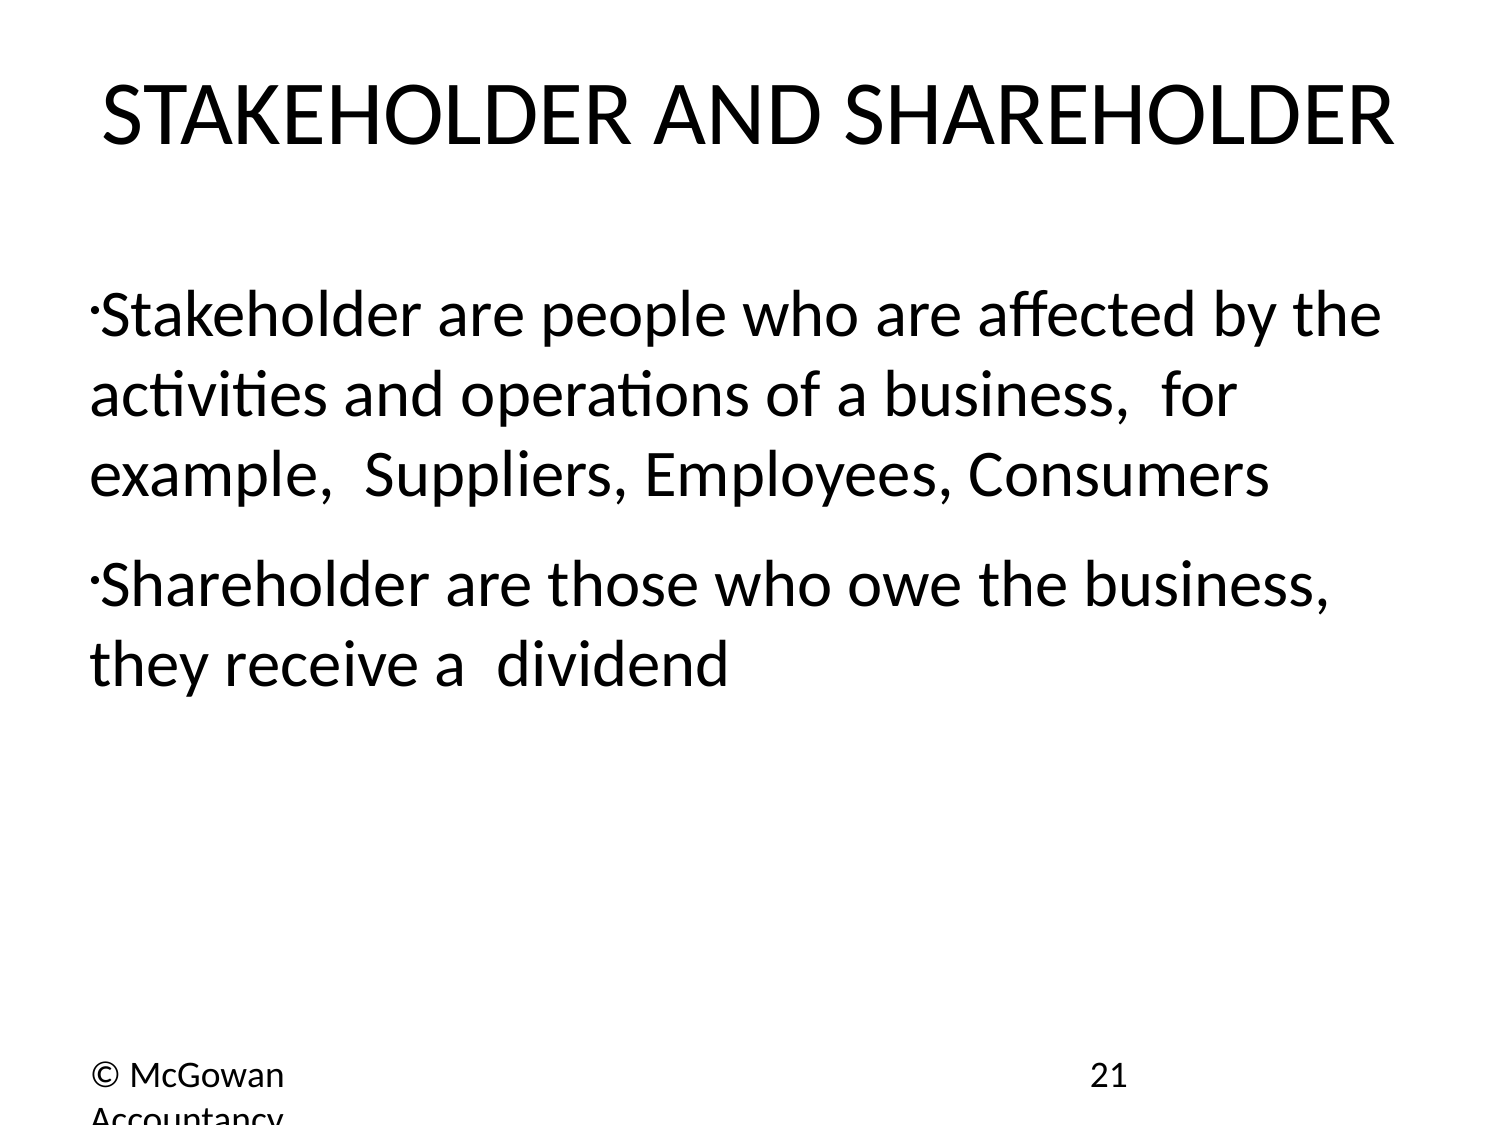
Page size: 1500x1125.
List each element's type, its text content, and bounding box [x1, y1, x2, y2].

list Stakeholder are people who are affected by the activities and operations of a business, for example, Suppliers, Employees, Consumers Shareholder are those who owe the business, they receive a dividend [75, 262, 1425, 1005]
text_box © McGowan Accountancy Services [75, 1042, 425, 1103]
text_box [1074, 1042, 1425, 1103]
title STAKEHOLDER AND SHAREHOLDER [75, 45, 1425, 233]
